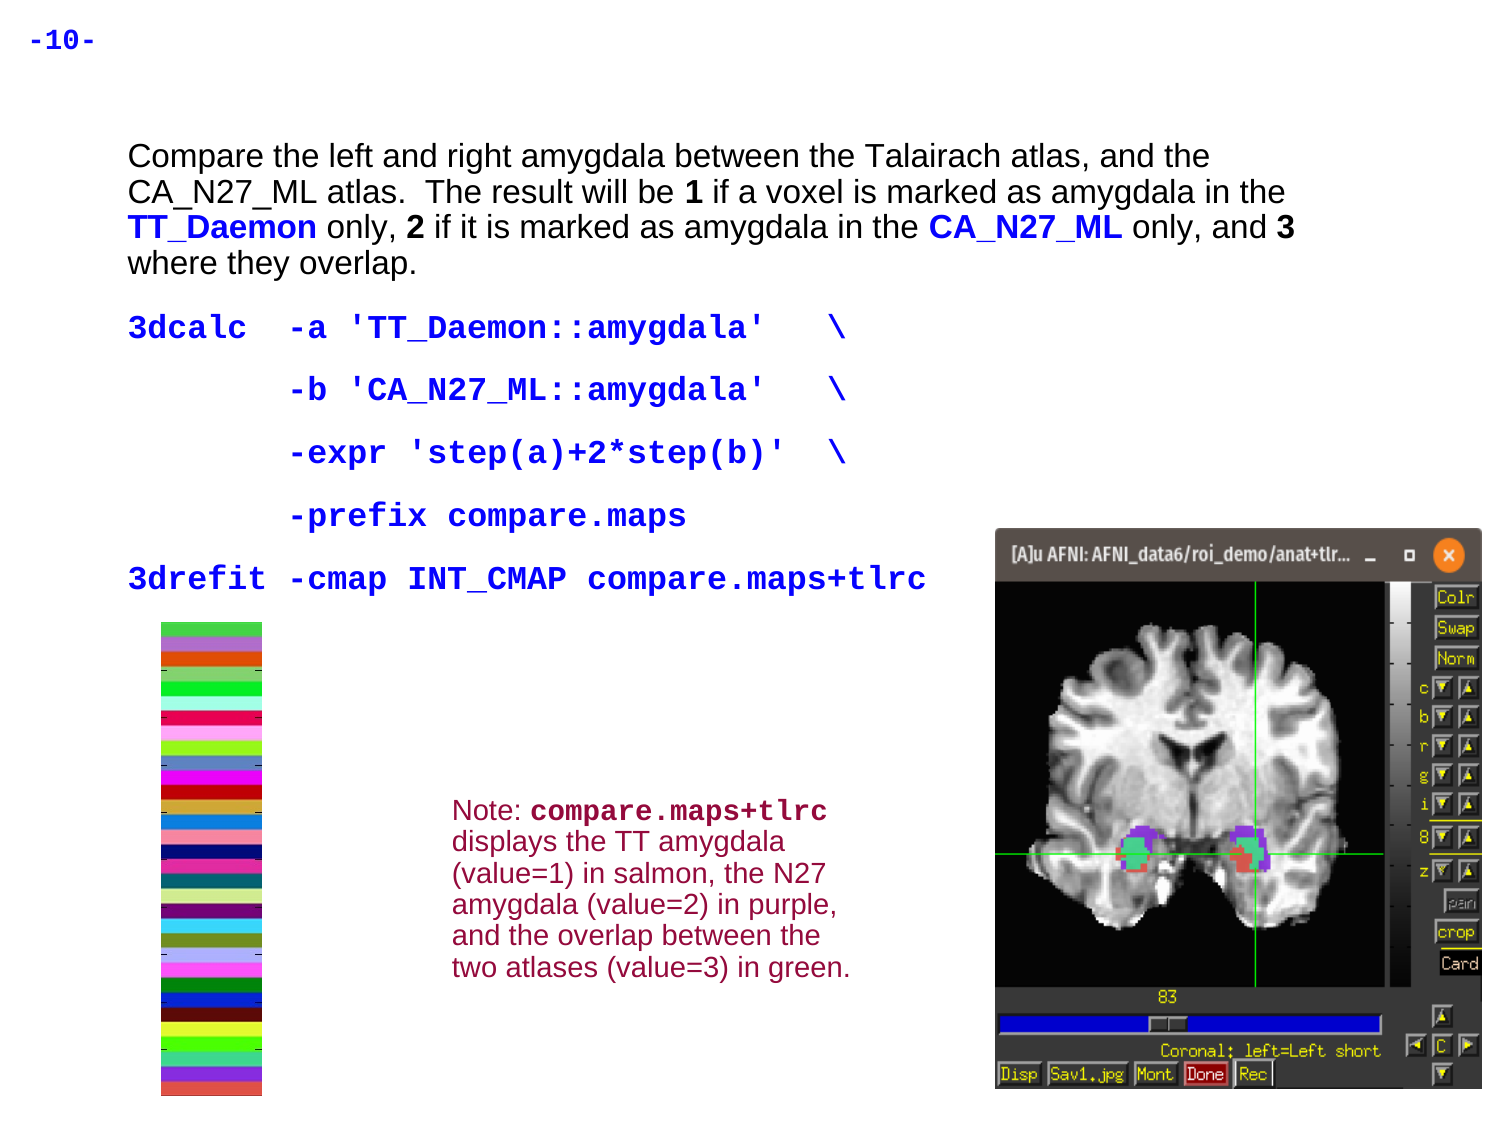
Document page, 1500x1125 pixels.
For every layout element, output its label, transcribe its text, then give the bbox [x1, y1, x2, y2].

list Compare the left and right amygdala between the Talairach atlas, and the CA_N27_ML atlas. The result will be 1 if a voxel is marked as amygdala in the TT_Daemon only, 2 if it is marked as amygdala in the CA_N27_ML only, and 3 where they overlap. 3dcalc -a 'TT_Daemon::amygdala' \ -b 'CA_N27_ML::amygdala' \ -expr 'step(a)+2*step(b)' \ -prefix compare.maps 3drefit -cmap INT_CMAP compare.maps+tlrc [112, 74, 1388, 1075]
text_box Note: compare.maps+tlrc displays the TT amygdala (value=1) in salmon, the N27 amygdala (value=2) in purple, and the overlap between the two atlases (value=3) in green. [437, 787, 875, 992]
picture [995, 528, 1482, 1089]
picture [161, 622, 262, 1096]
